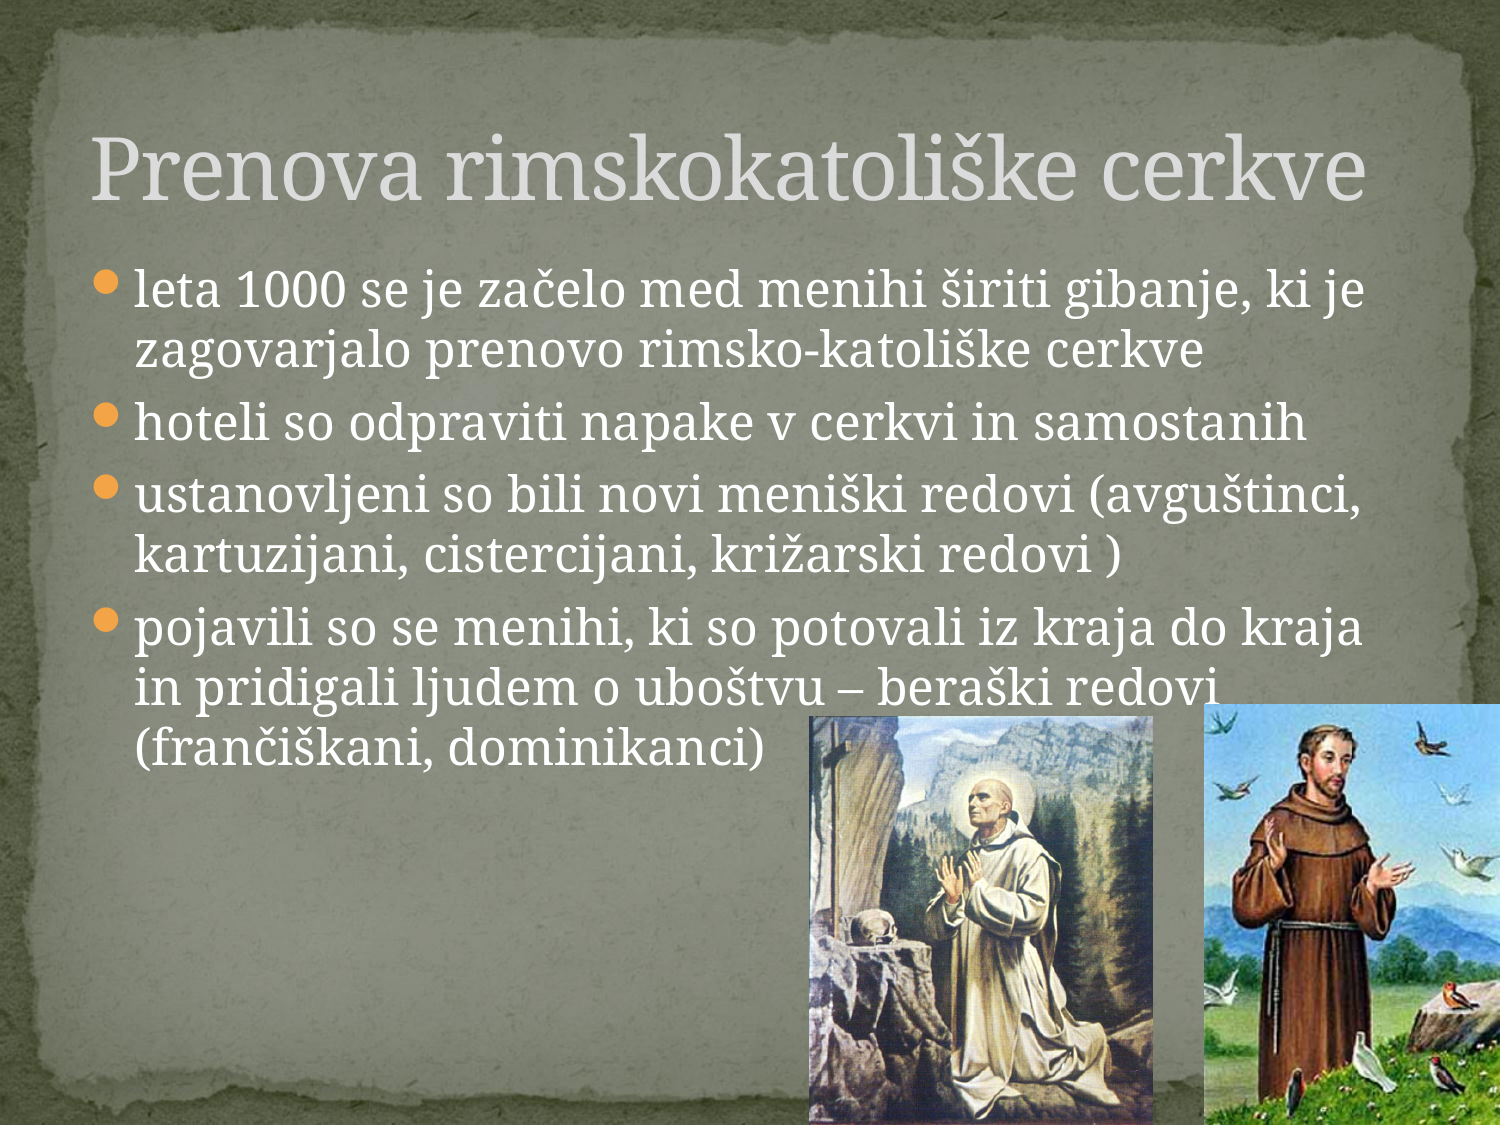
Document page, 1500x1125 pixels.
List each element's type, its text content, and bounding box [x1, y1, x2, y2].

title Prenova rimskokatoliške cerkve [75, 24, 1425, 225]
picture [0, 0, 1500, 1125]
list leta 1000 se je začelo med menihi širiti gibanje, ki je zagovarjalo prenovo rimsko-katoliške cerkve hoteli so odpraviti napake v cerkvi in samostanih ustanovljeni so bili novi meniški redovi (avguštinci, kartuzijani, cistercijani, križarski redovi ) pojavili so se menihi, ki so potovali iz kraja do kraja in pridigali ljudem o uboštvu – beraški redovi (frančiškani, dominikanci) [75, 249, 1425, 1000]
